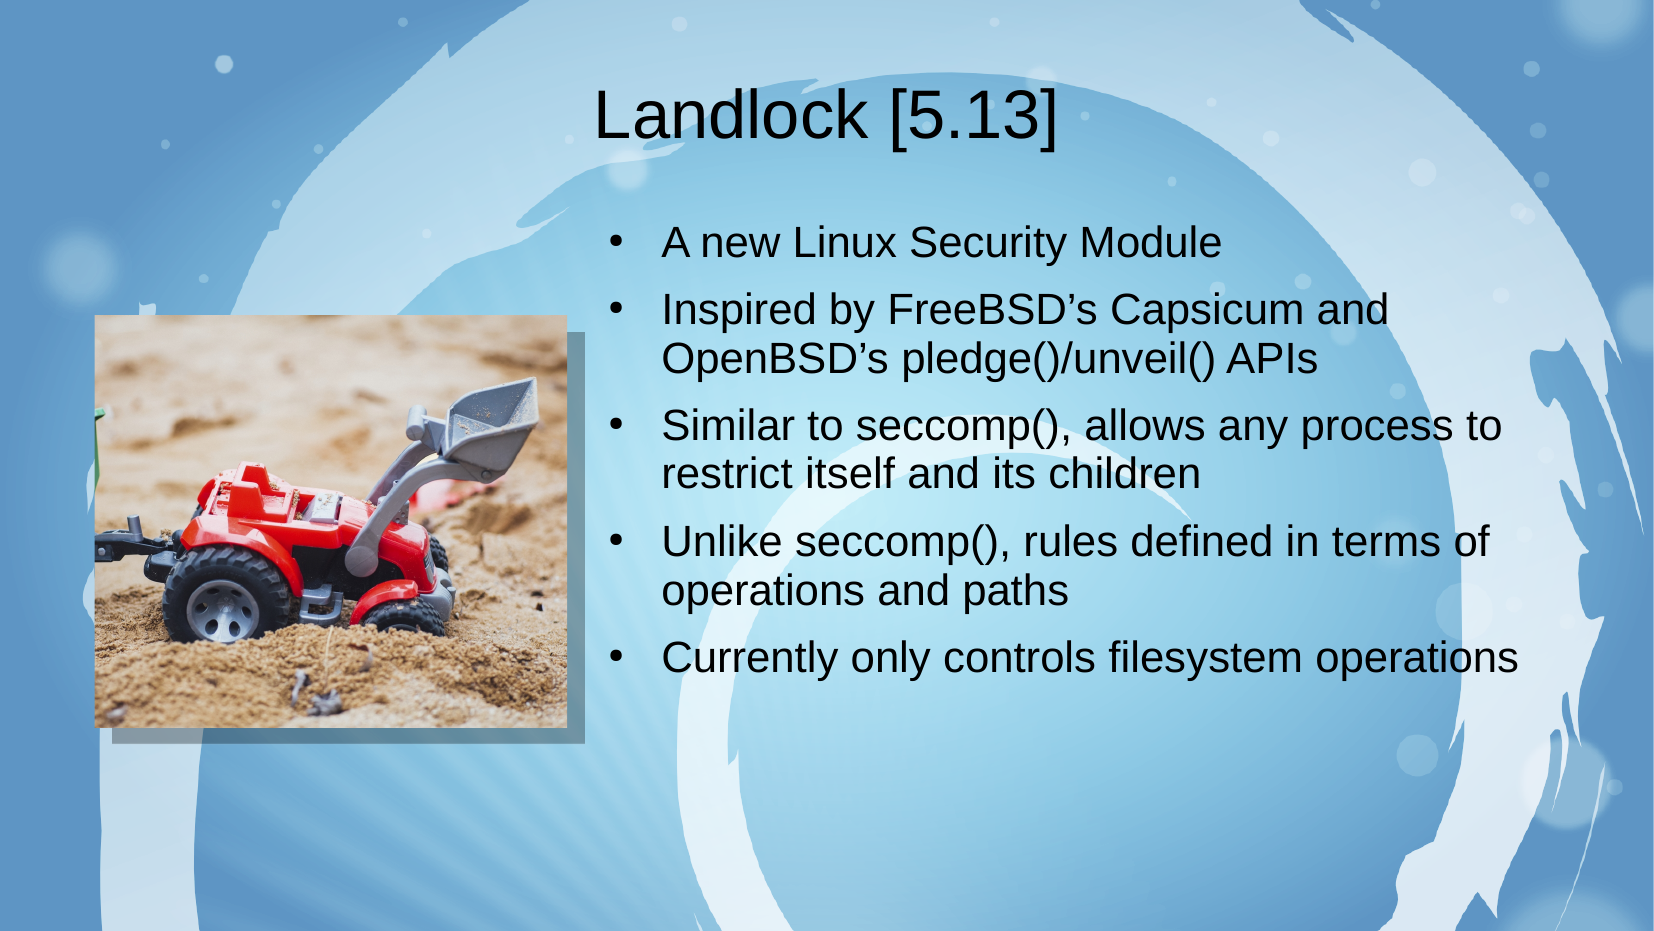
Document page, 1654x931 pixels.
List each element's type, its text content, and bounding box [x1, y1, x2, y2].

title Landlock [5.13] [118, 37, 1536, 193]
list A new Linux Security Module Inspired by FreeBSD’s Capsicum and OpenBSD’s pledge()/unveil() APIs Similar to seccomp(), allows any process to restrict itself and its children Unlike seccomp(), rules defined in terms of operations and paths Currently only controls filesystem operations [590, 217, 1536, 832]
picture [0, 0, 1654, 931]
